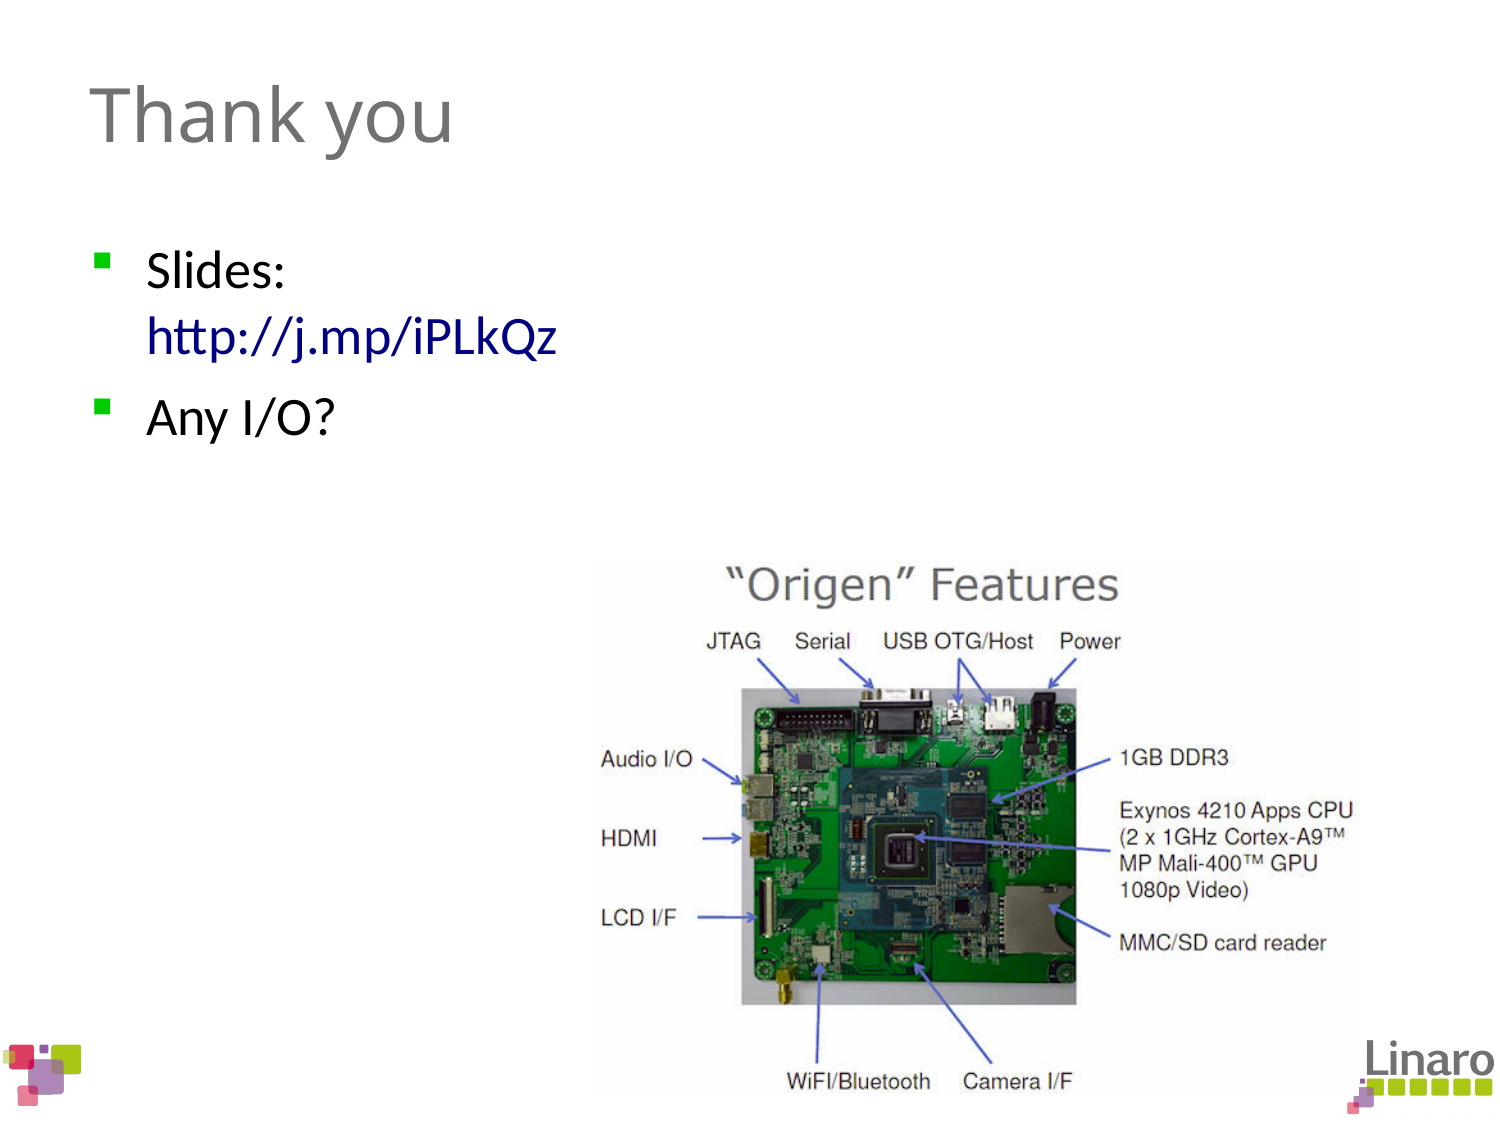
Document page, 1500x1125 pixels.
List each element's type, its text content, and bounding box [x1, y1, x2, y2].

list Slides: http://j.mp/iPLkQz Any I/O? [75, 227, 1426, 970]
picture [0, 1041, 84, 1125]
picture [590, 560, 1500, 1119]
title Thank you [75, 29, 1426, 196]
